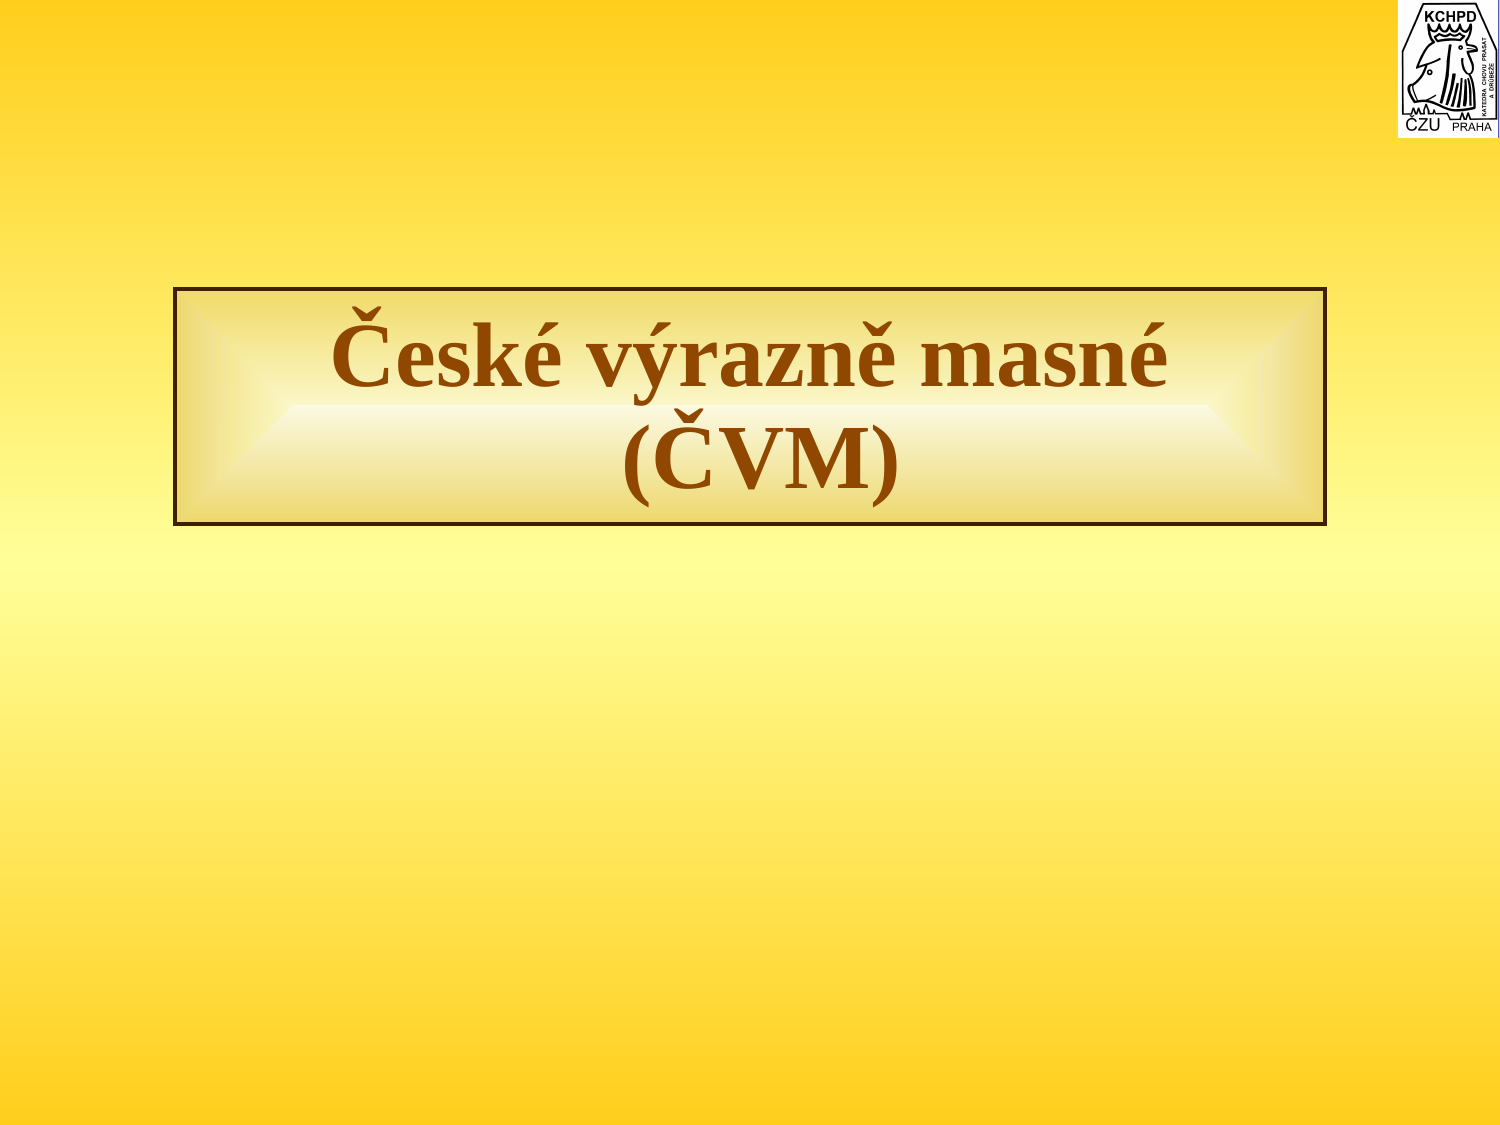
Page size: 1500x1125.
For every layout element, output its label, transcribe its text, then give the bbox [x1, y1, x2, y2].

title České výrazně masné (ČVM) [174, 288, 1326, 524]
chart [1397, 0, 1500, 140]
